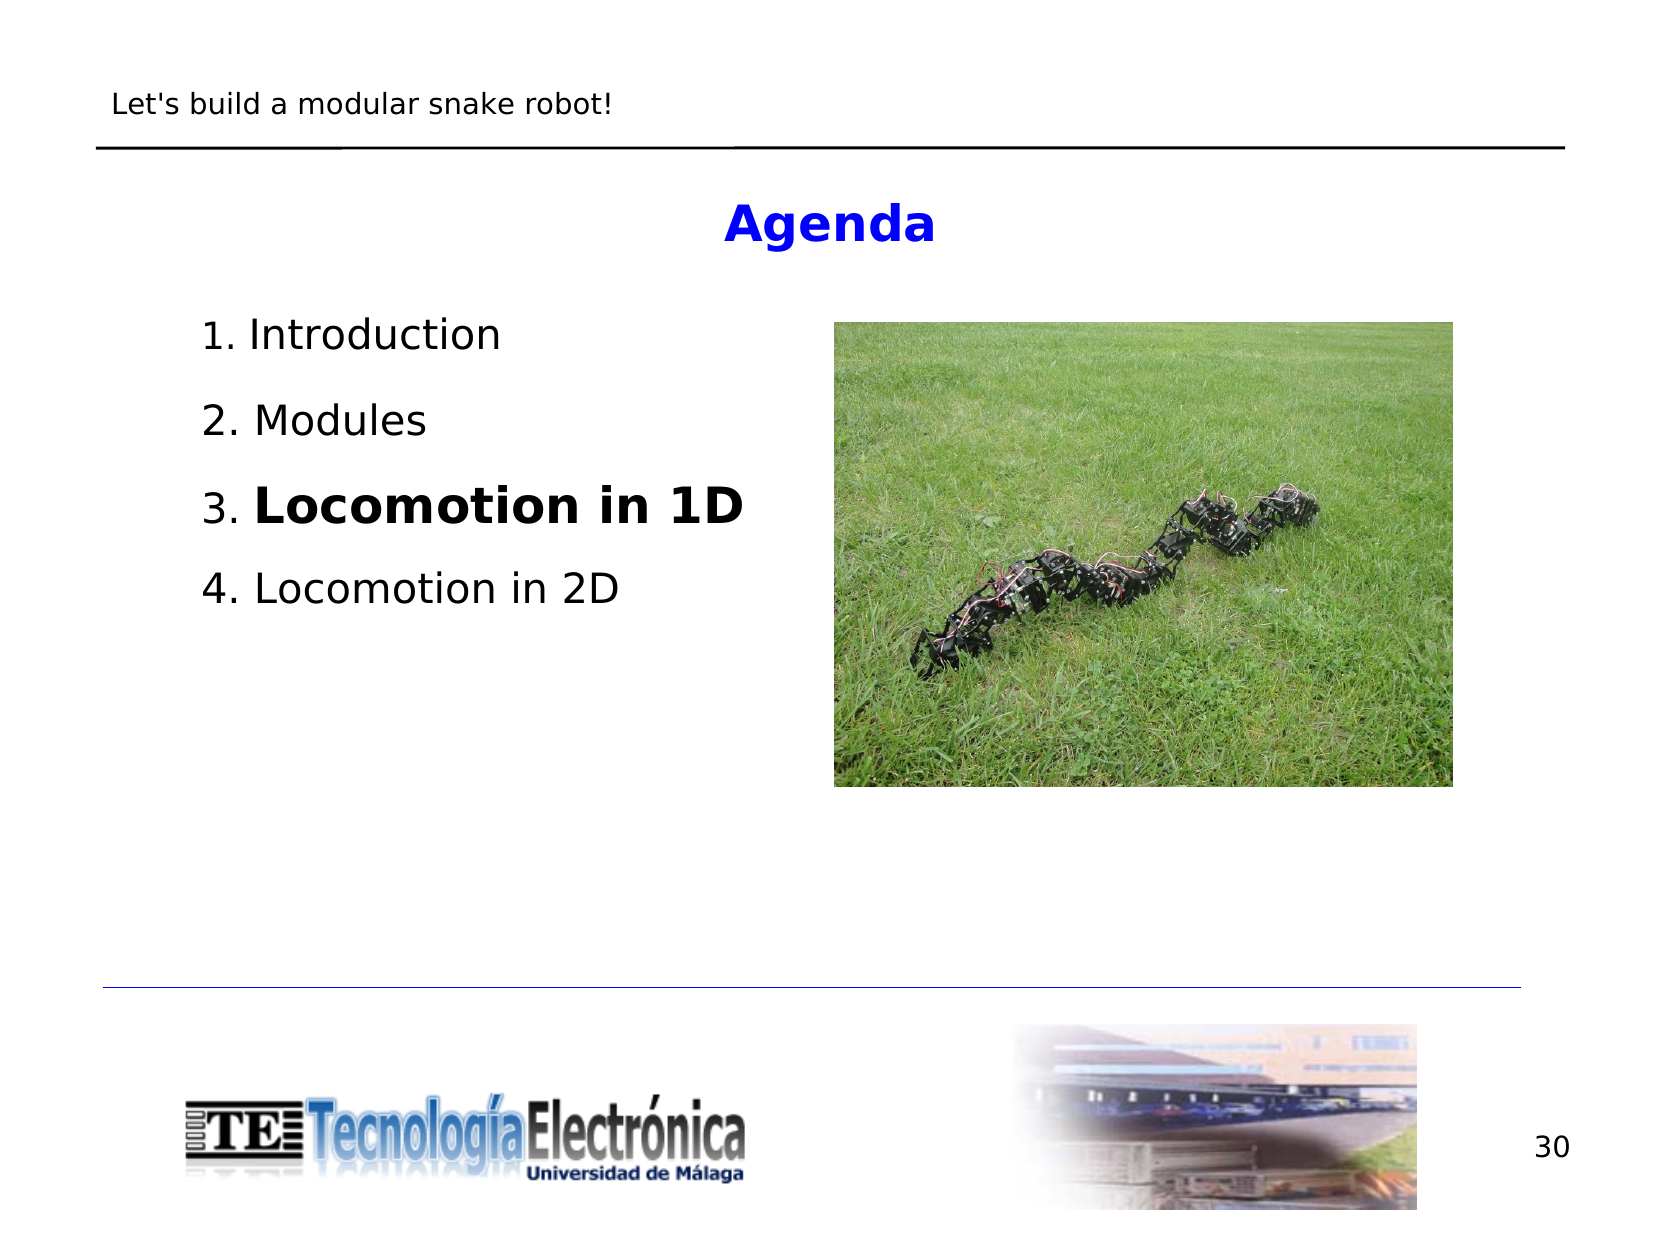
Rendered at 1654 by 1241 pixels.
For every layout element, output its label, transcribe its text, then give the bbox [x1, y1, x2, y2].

text_box Let's build a modular snake robot! [96, 79, 630, 129]
text_box Introduction Modules Locomotion in 1D Locomotion in 2D [186, 303, 761, 621]
text_box Agenda [709, 187, 953, 261]
picture [834, 322, 1453, 787]
picture [173, 1024, 1417, 1210]
